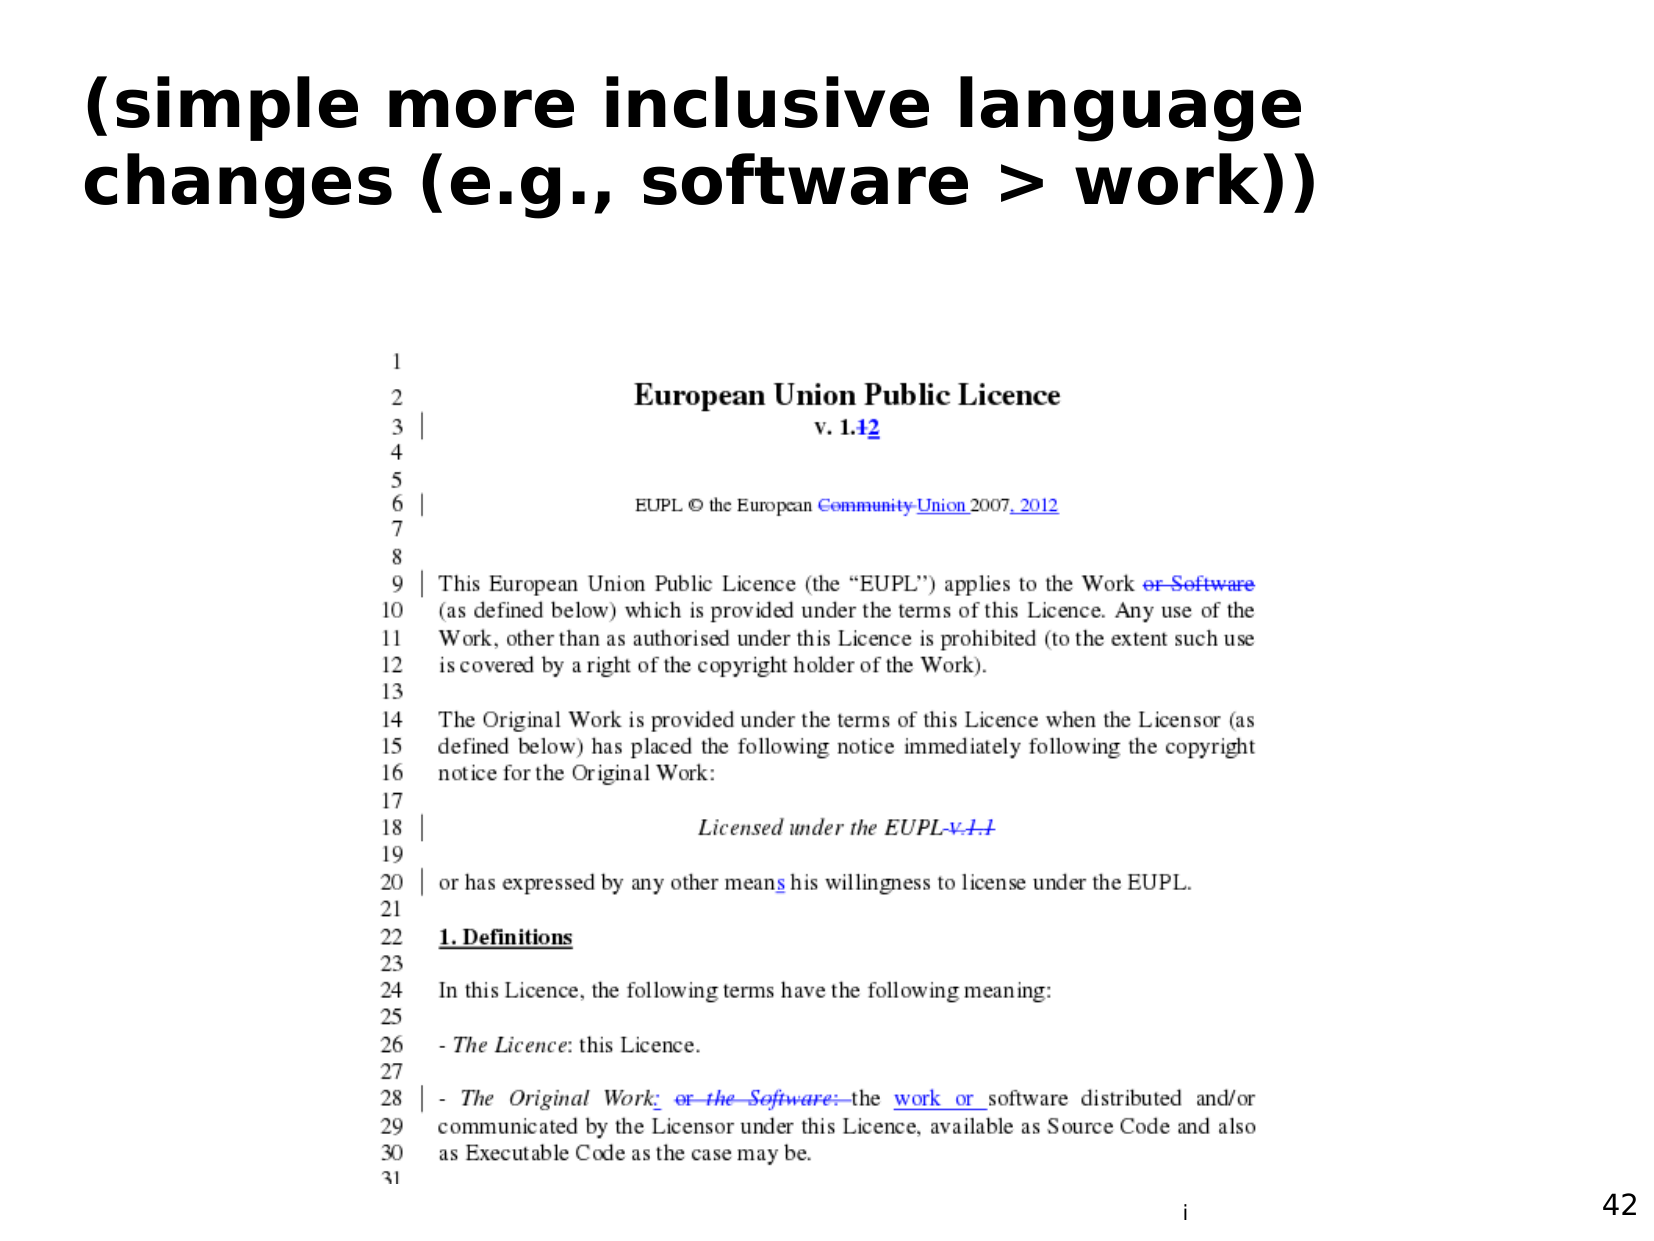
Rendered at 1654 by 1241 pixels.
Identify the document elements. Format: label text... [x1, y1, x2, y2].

picture [373, 302, 1279, 1184]
text_box i [1167, 1194, 1206, 1234]
list (simple more inclusive language changes (e.g., software > work)) [82, 65, 1571, 1062]
